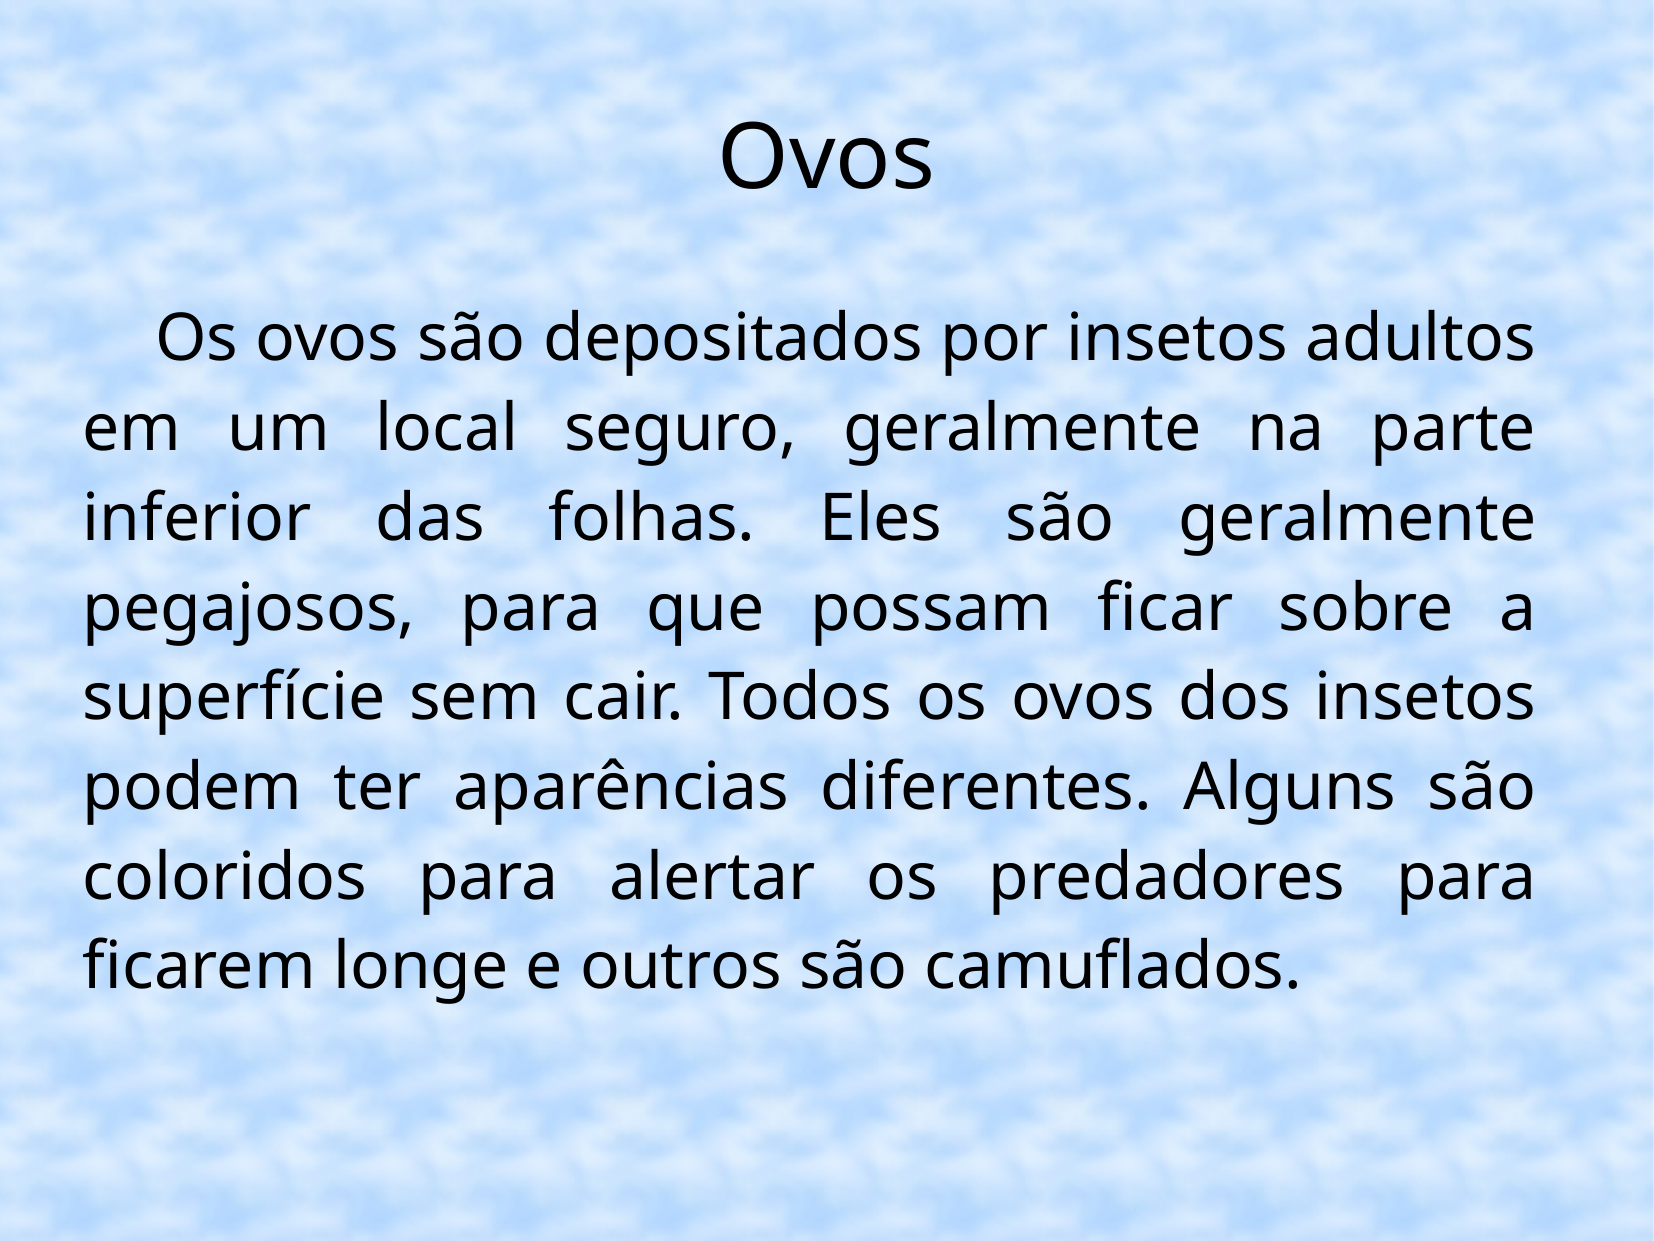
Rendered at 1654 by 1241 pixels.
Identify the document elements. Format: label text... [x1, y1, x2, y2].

list Os ovos são depositados por insetos adultos em um local seguro, geralmente na parte inferior das folhas. Eles são geralmente pegajosos, para que possam ficar sobre a superfície sem cair. Todos os ovos dos insetos podem ter aparências diferentes. Alguns são coloridos para alertar os predadores para ficarem longe e outros são camuflados. [82, 290, 1538, 1010]
picture [0, 0, 1654, 1241]
title Ovos [82, 49, 1571, 257]
